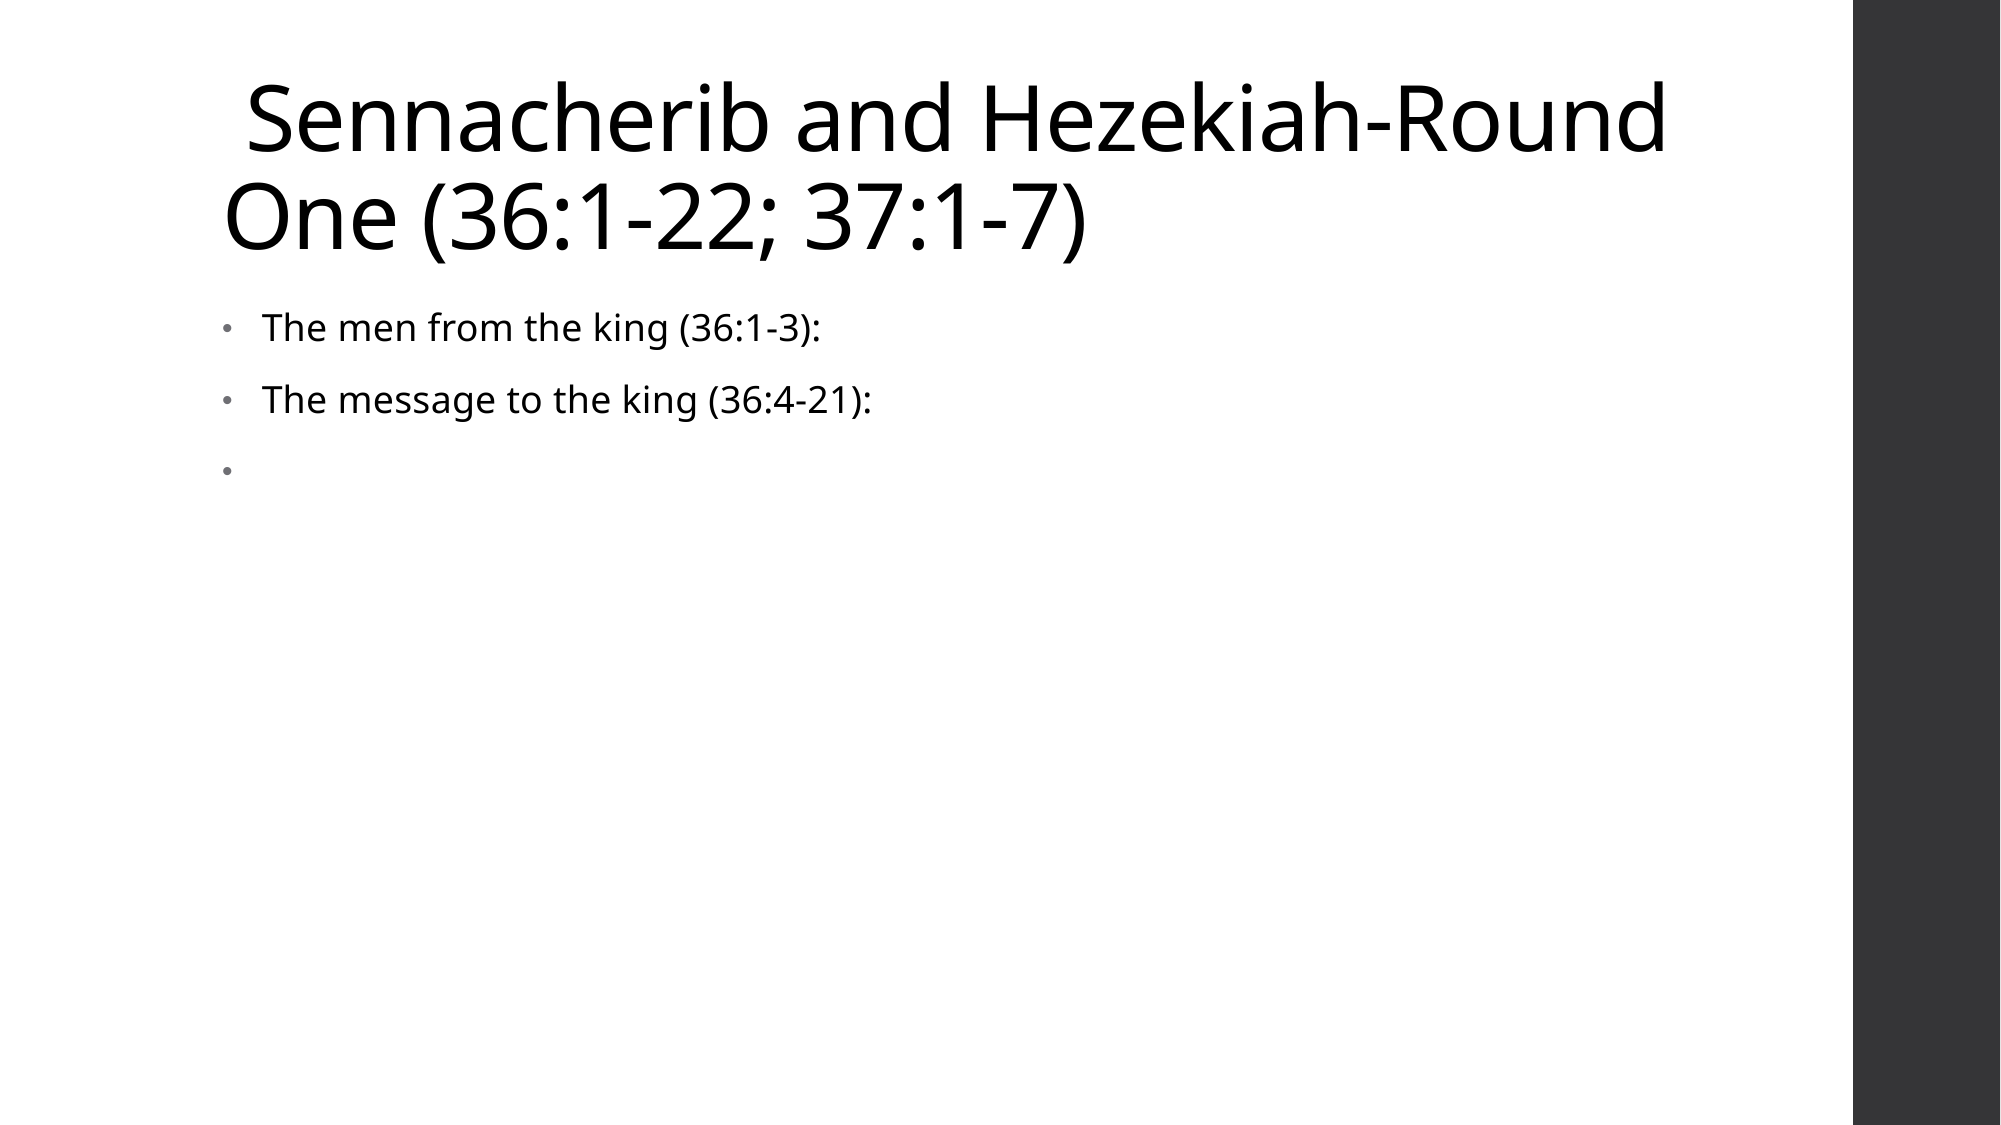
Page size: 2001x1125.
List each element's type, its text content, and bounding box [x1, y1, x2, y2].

title Sennacherib and Hezekiah-Round One (36:1-22; 37:1-7) [206, 60, 1797, 278]
list The men from the king (36:1-3): The message to the king (36:4-21): [206, 299, 1617, 1014]
